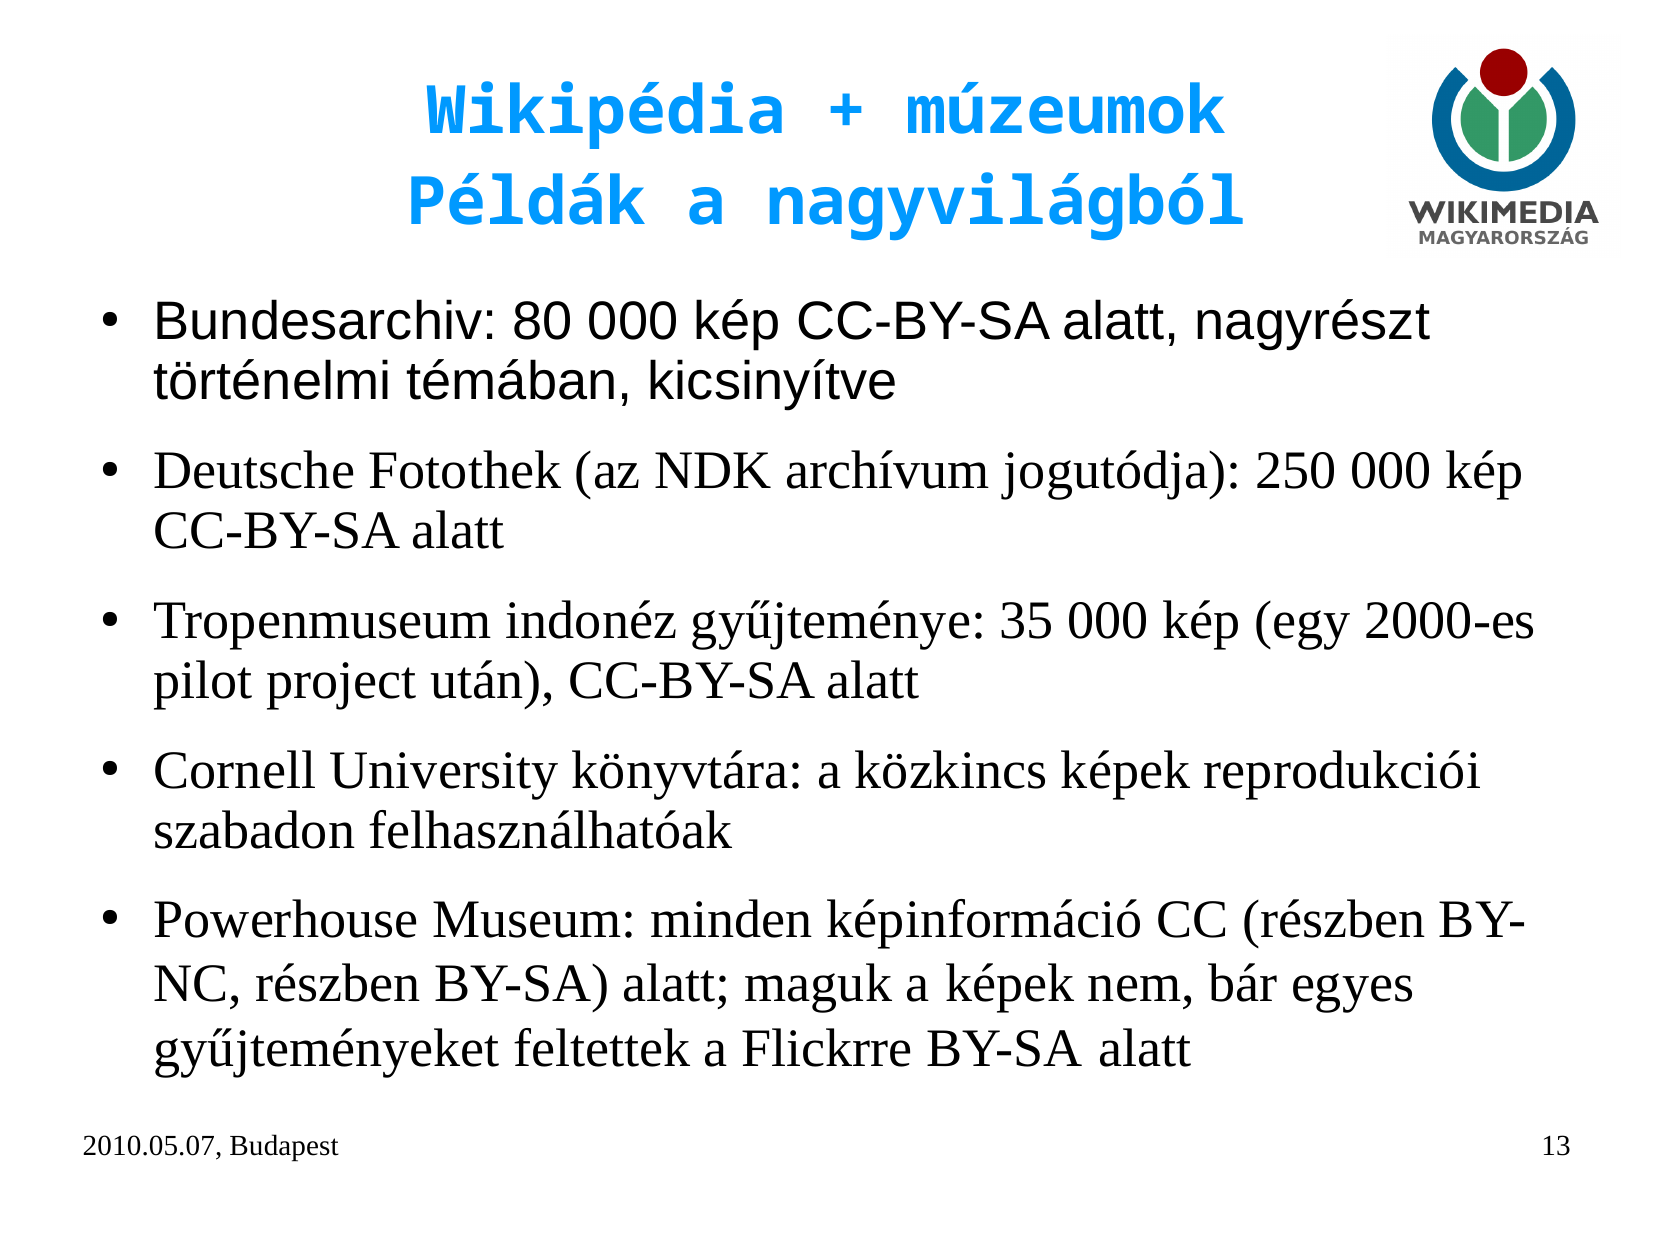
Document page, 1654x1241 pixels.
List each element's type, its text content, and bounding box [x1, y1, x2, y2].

picture [1386, 34, 1621, 258]
list Bundesarchiv: 80 000 kép CC-BY-SA alatt, nagyrészt történelmi témában, kicsinyítve Deutsche Fotothek (az NDK archívum jogutódja): 250 000 kép CC-BY-SA alatt Tropenmuseum indonéz gyűjteménye: 35 000 kép (egy 2000-es pilot project után), CC-BY-SA alatt Cornell University könyvtára: a közkincs képek reprodukciói szabadon felhasználhatóak Powerhouse Museum: minden képinformáció CC (részben BY-NC, részben BY-SA) alatt; maguk a képek nem, bár egyes gyűjteményeket feltettek a Flickrre BY-SA alatt [82, 290, 1571, 1109]
title Wikipédia + múzeumok Példák a nagyvilágból [82, 56, 1571, 250]
